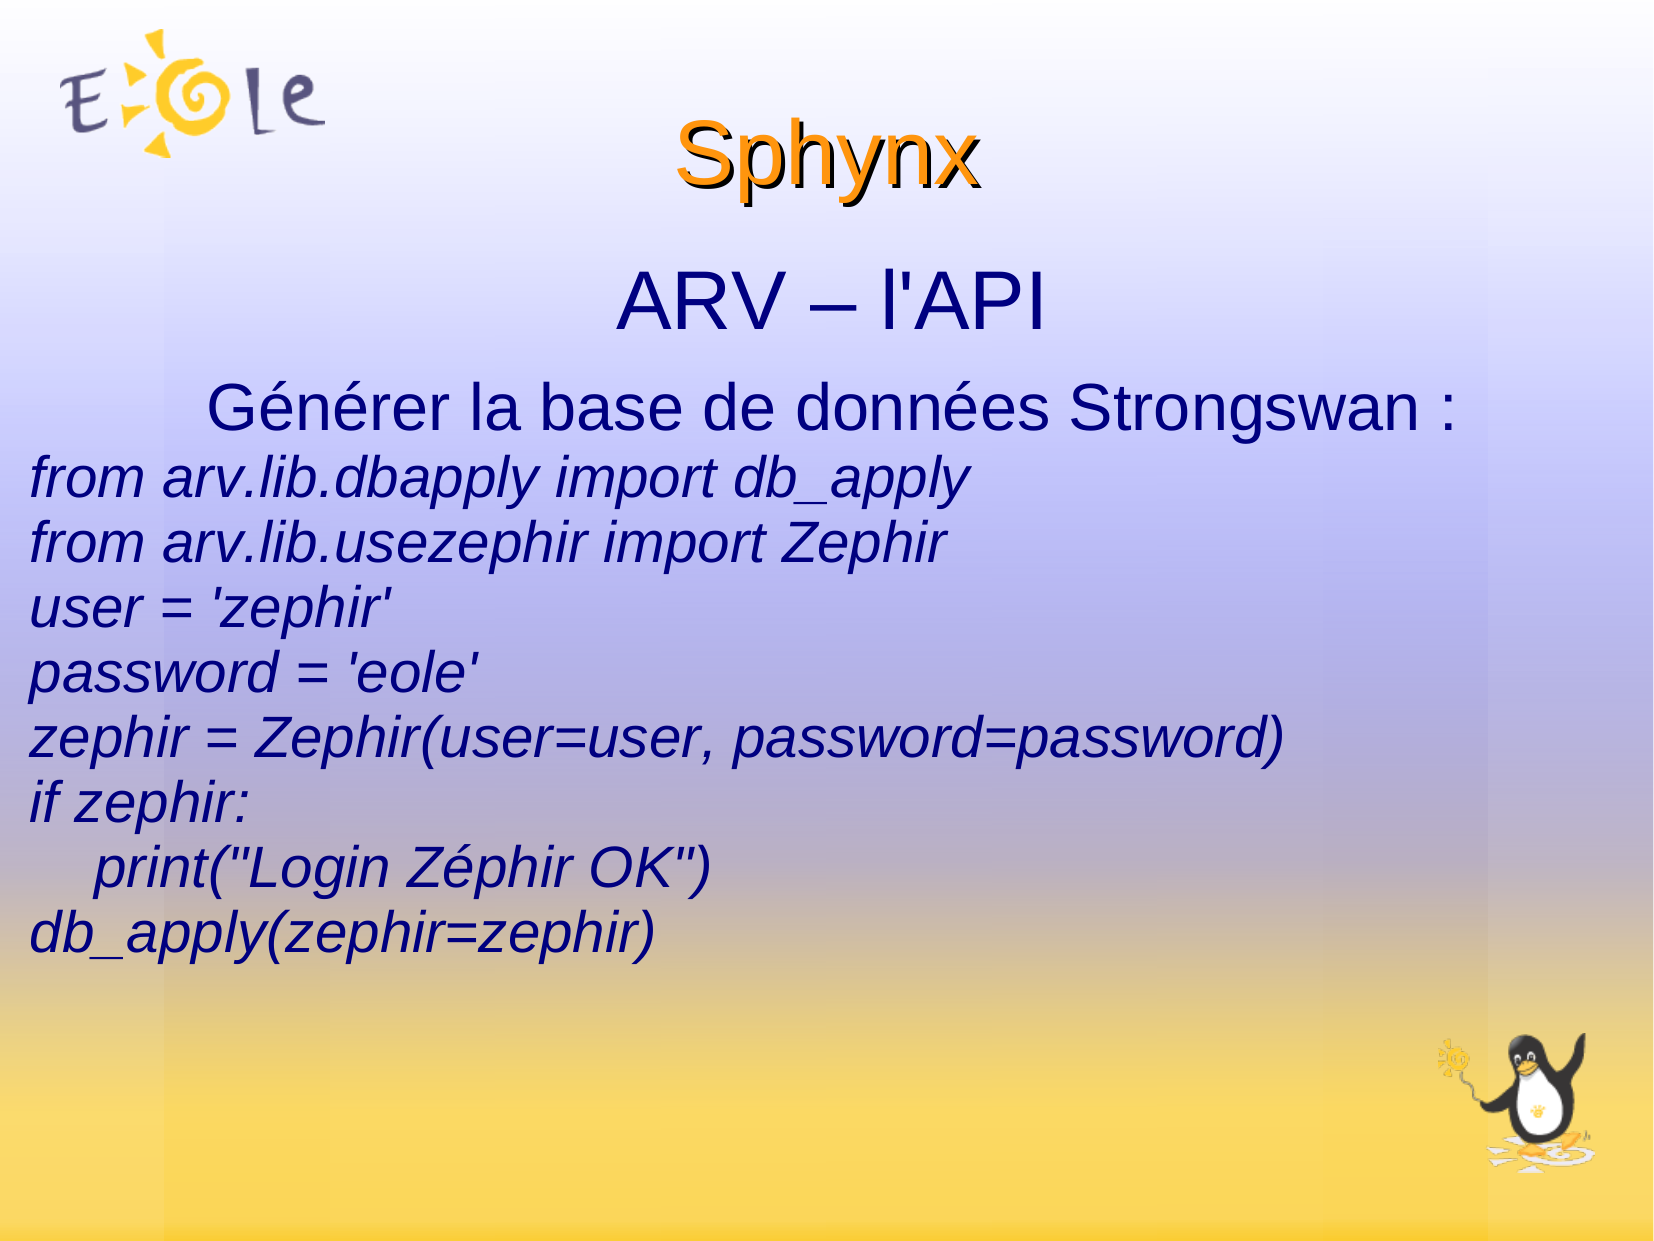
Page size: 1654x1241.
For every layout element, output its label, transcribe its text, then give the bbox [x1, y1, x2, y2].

picture [0, 0, 1654, 1241]
title Sphynx [82, 49, 1571, 253]
list ARV – l'API Générer la base de données Strongswan : from arv.lib.dbapply import db_apply from arv.lib.usezephir import Zephir user = 'zephir' password = 'eole' zephir = Zephir(user=user, password=password) if zephir: print("Login Zéphir OK") db_apply(zephir=zephir) [29, 253, 1636, 1059]
